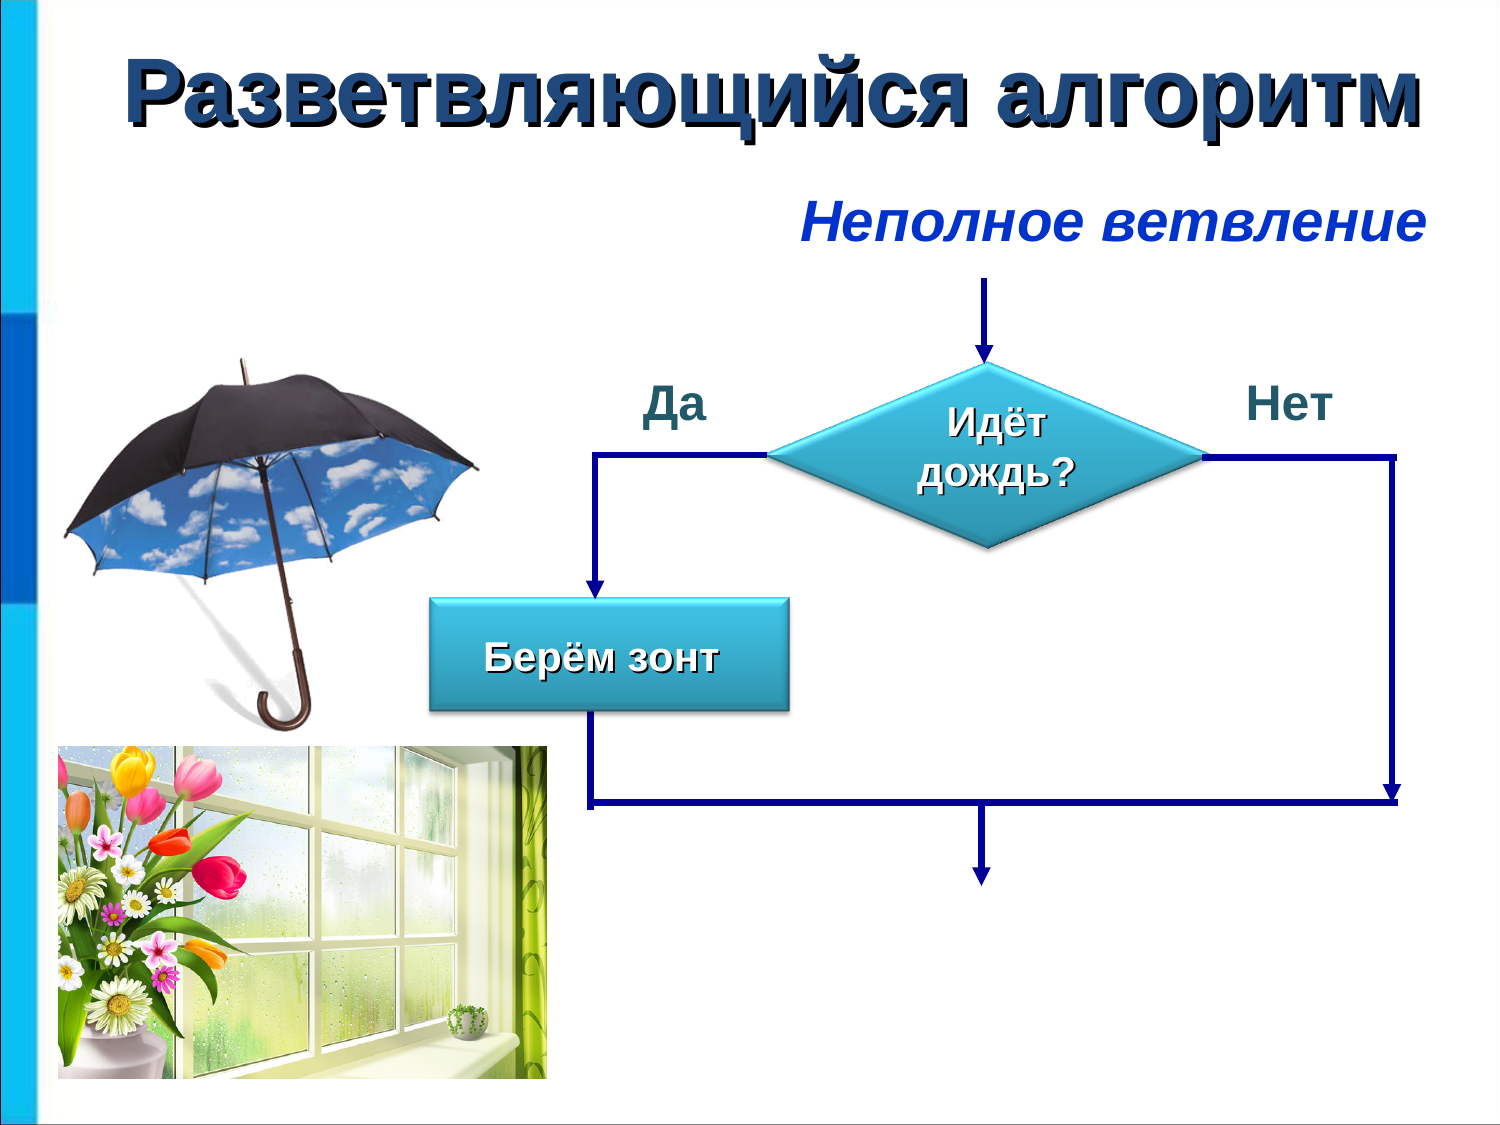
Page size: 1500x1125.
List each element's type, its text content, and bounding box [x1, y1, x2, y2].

text_box Берём зонт [482, 621, 754, 688]
text_box Неполное ветвление [785, 175, 1461, 262]
text_box Да [605, 363, 745, 439]
text_box Идёт дождь? [868, 386, 1126, 503]
title Разветвляющийся алгоритм [105, 0, 1442, 173]
text_box Нет [1220, 363, 1360, 439]
picture [0, 0, 1500, 1125]
